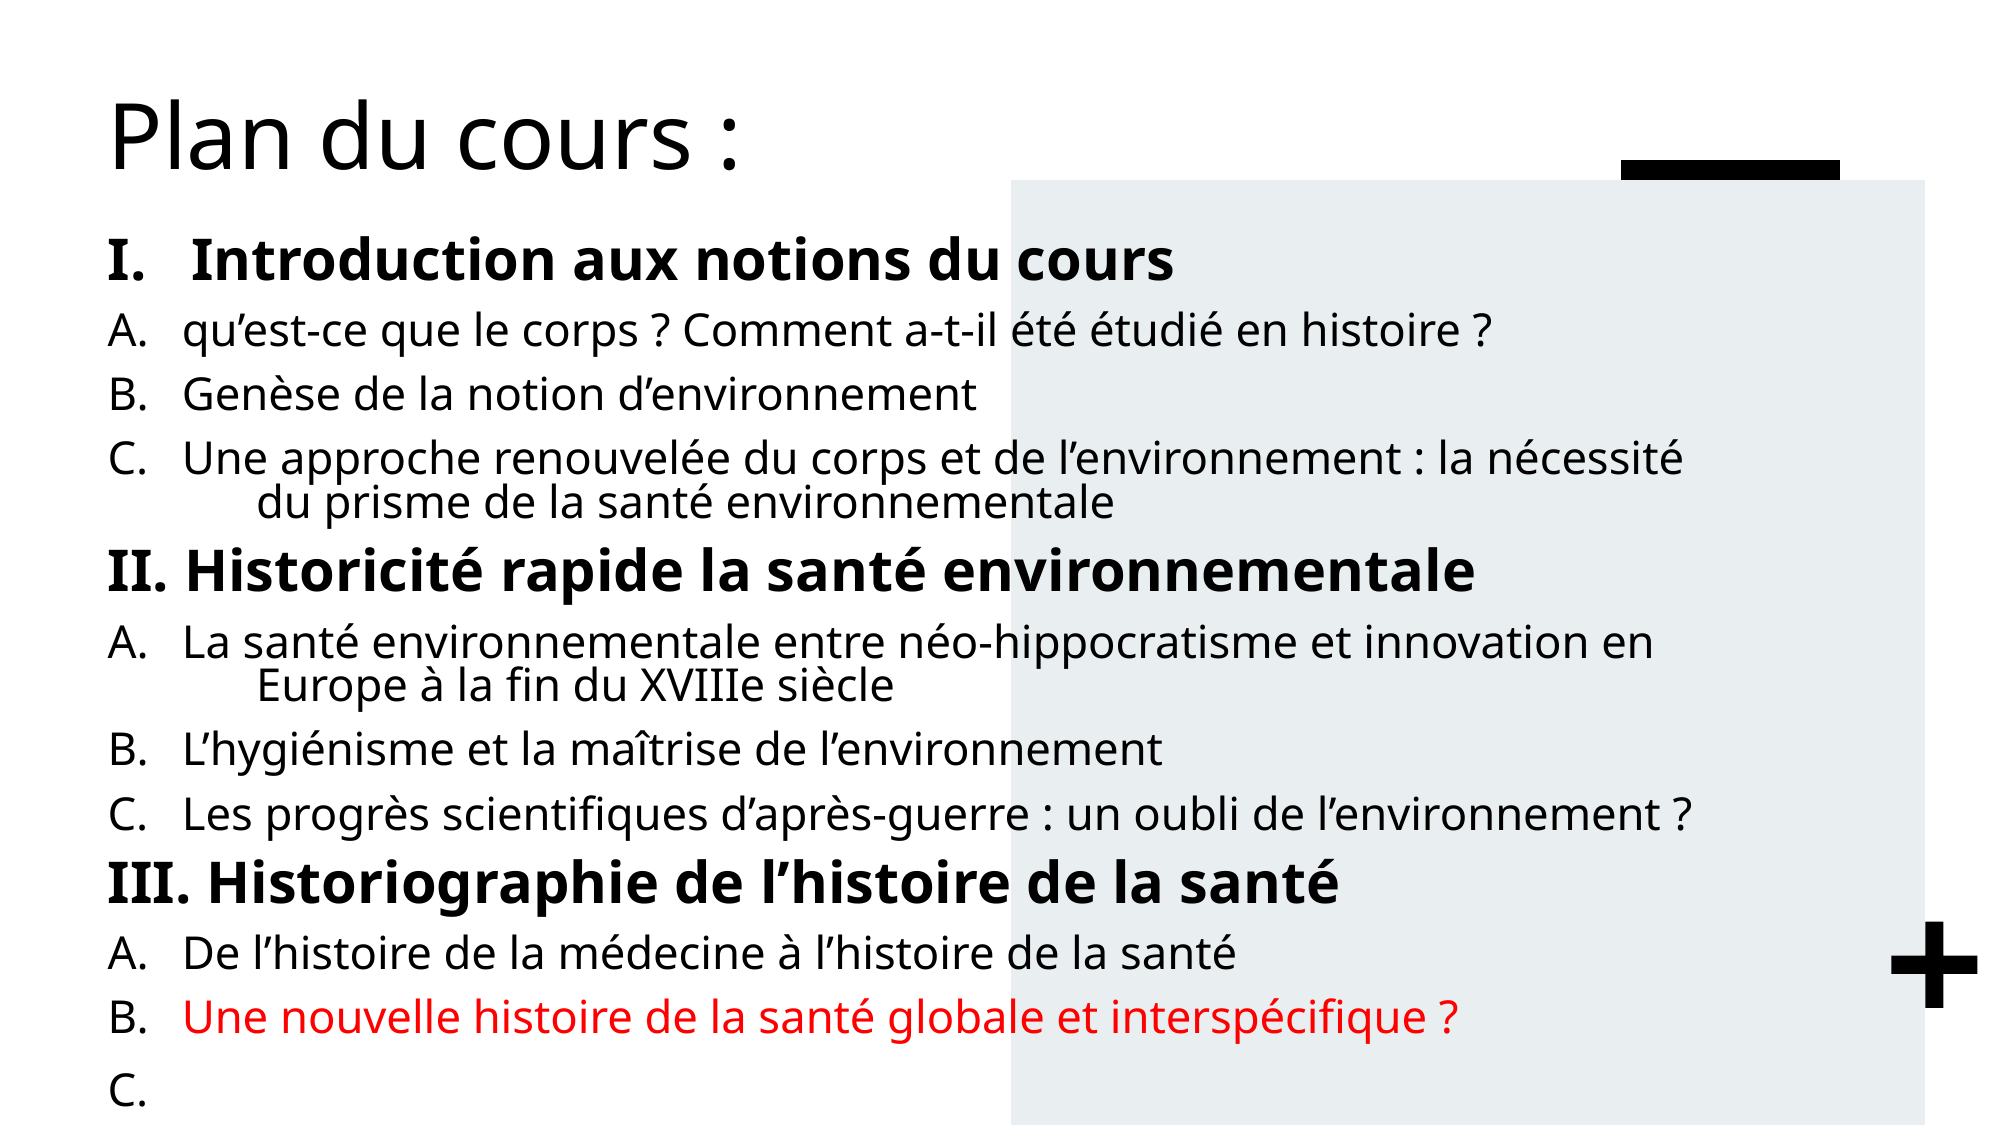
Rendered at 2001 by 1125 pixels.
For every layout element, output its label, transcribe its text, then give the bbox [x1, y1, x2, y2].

title Plan du cours : [92, 70, 1449, 228]
list Introduction aux notions du cours qu’est-ce que le corps ? Comment a-t-il été étudié en histoire ? Genèse de la notion d’environnement Une approche renouvelée du corps et de l’environnement : la nécessité du prisme de la santé environnementale II. Historicité rapide la santé environnementale La santé environnementale entre néo-hippocratisme et innovation en Europe à la fin du XVIIIe siècle L’hygiénisme et la maîtrise de l’environnement Les progrès scientifiques d’après-guerre : un oubli de l’environnement ? III. Historiographie de l’histoire de la santé De l’histoire de la médecine à l’histoire de la santé Une nouvelle histoire de la santé globale et interspécifique ? [92, 228, 1724, 1093]
